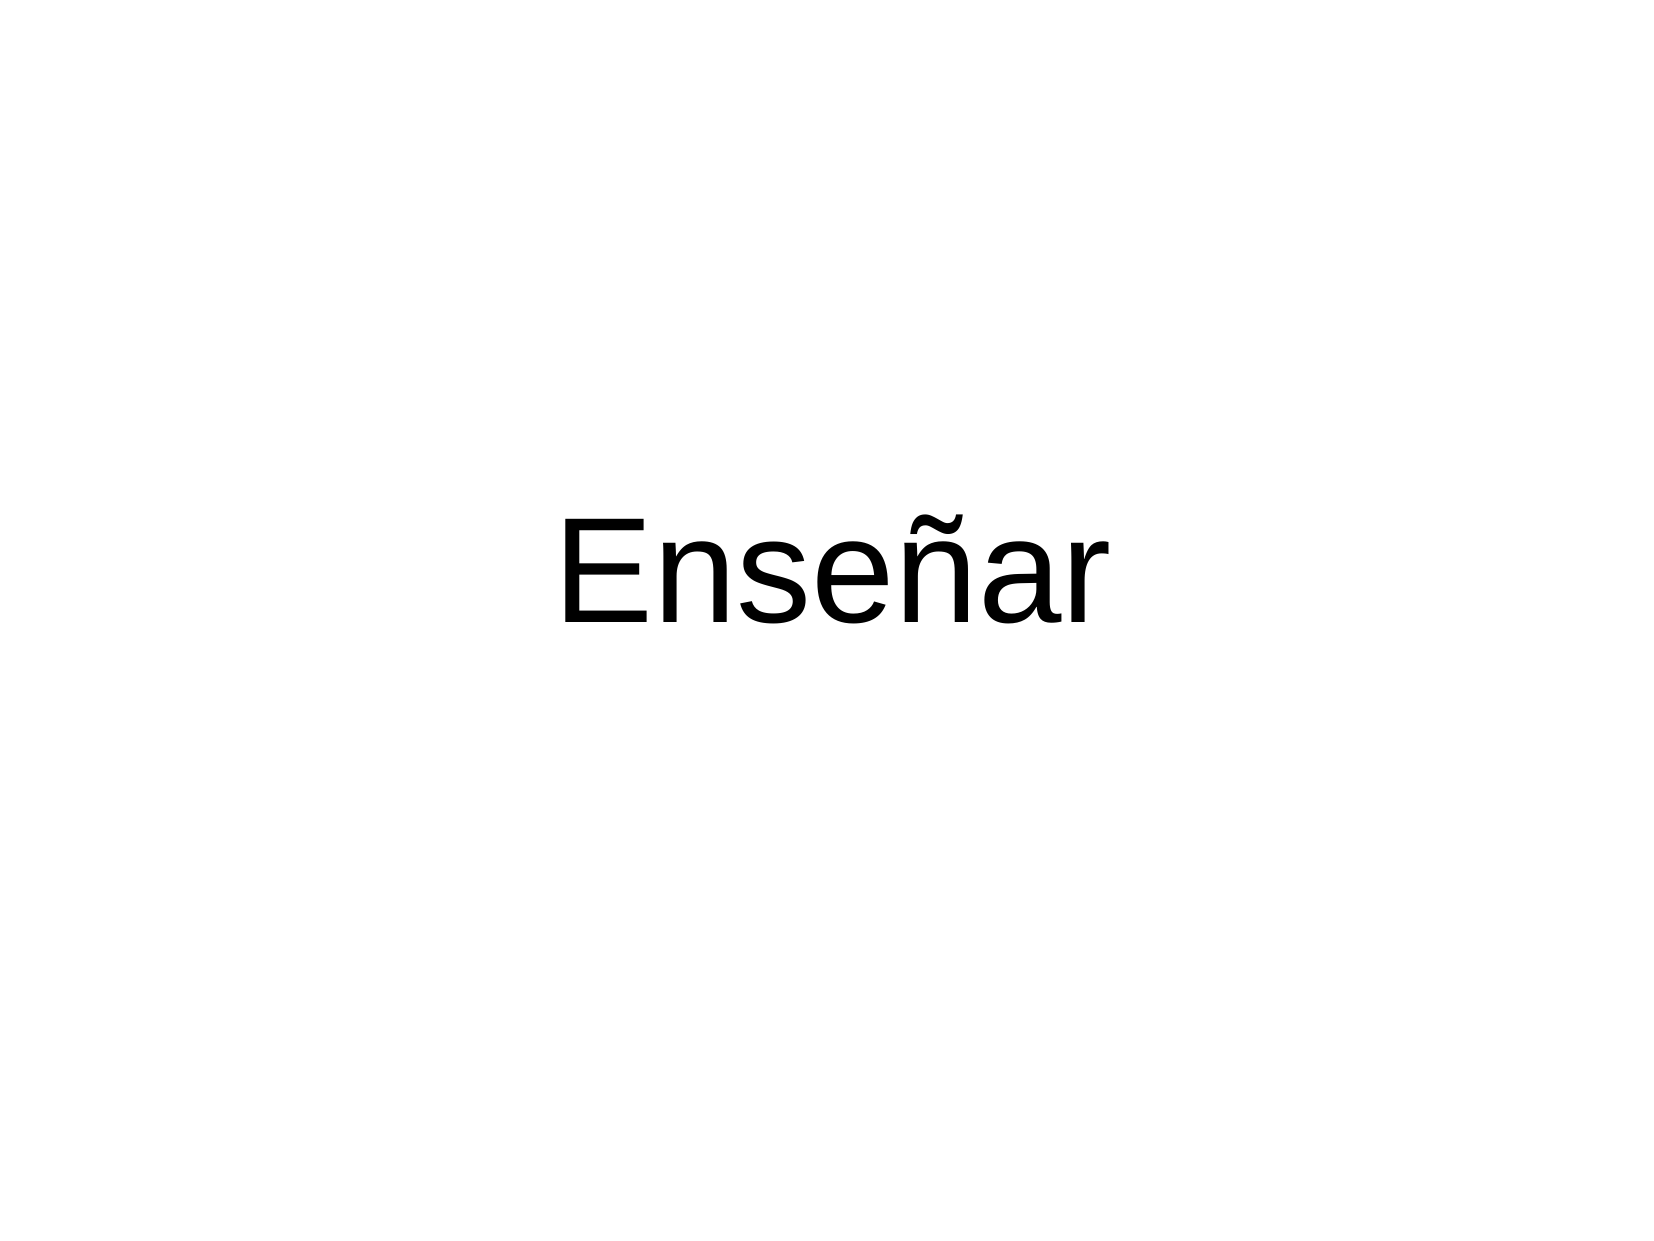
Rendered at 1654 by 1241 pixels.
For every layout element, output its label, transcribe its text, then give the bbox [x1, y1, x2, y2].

subtitle Enseñar [88, 48, 1577, 1093]
